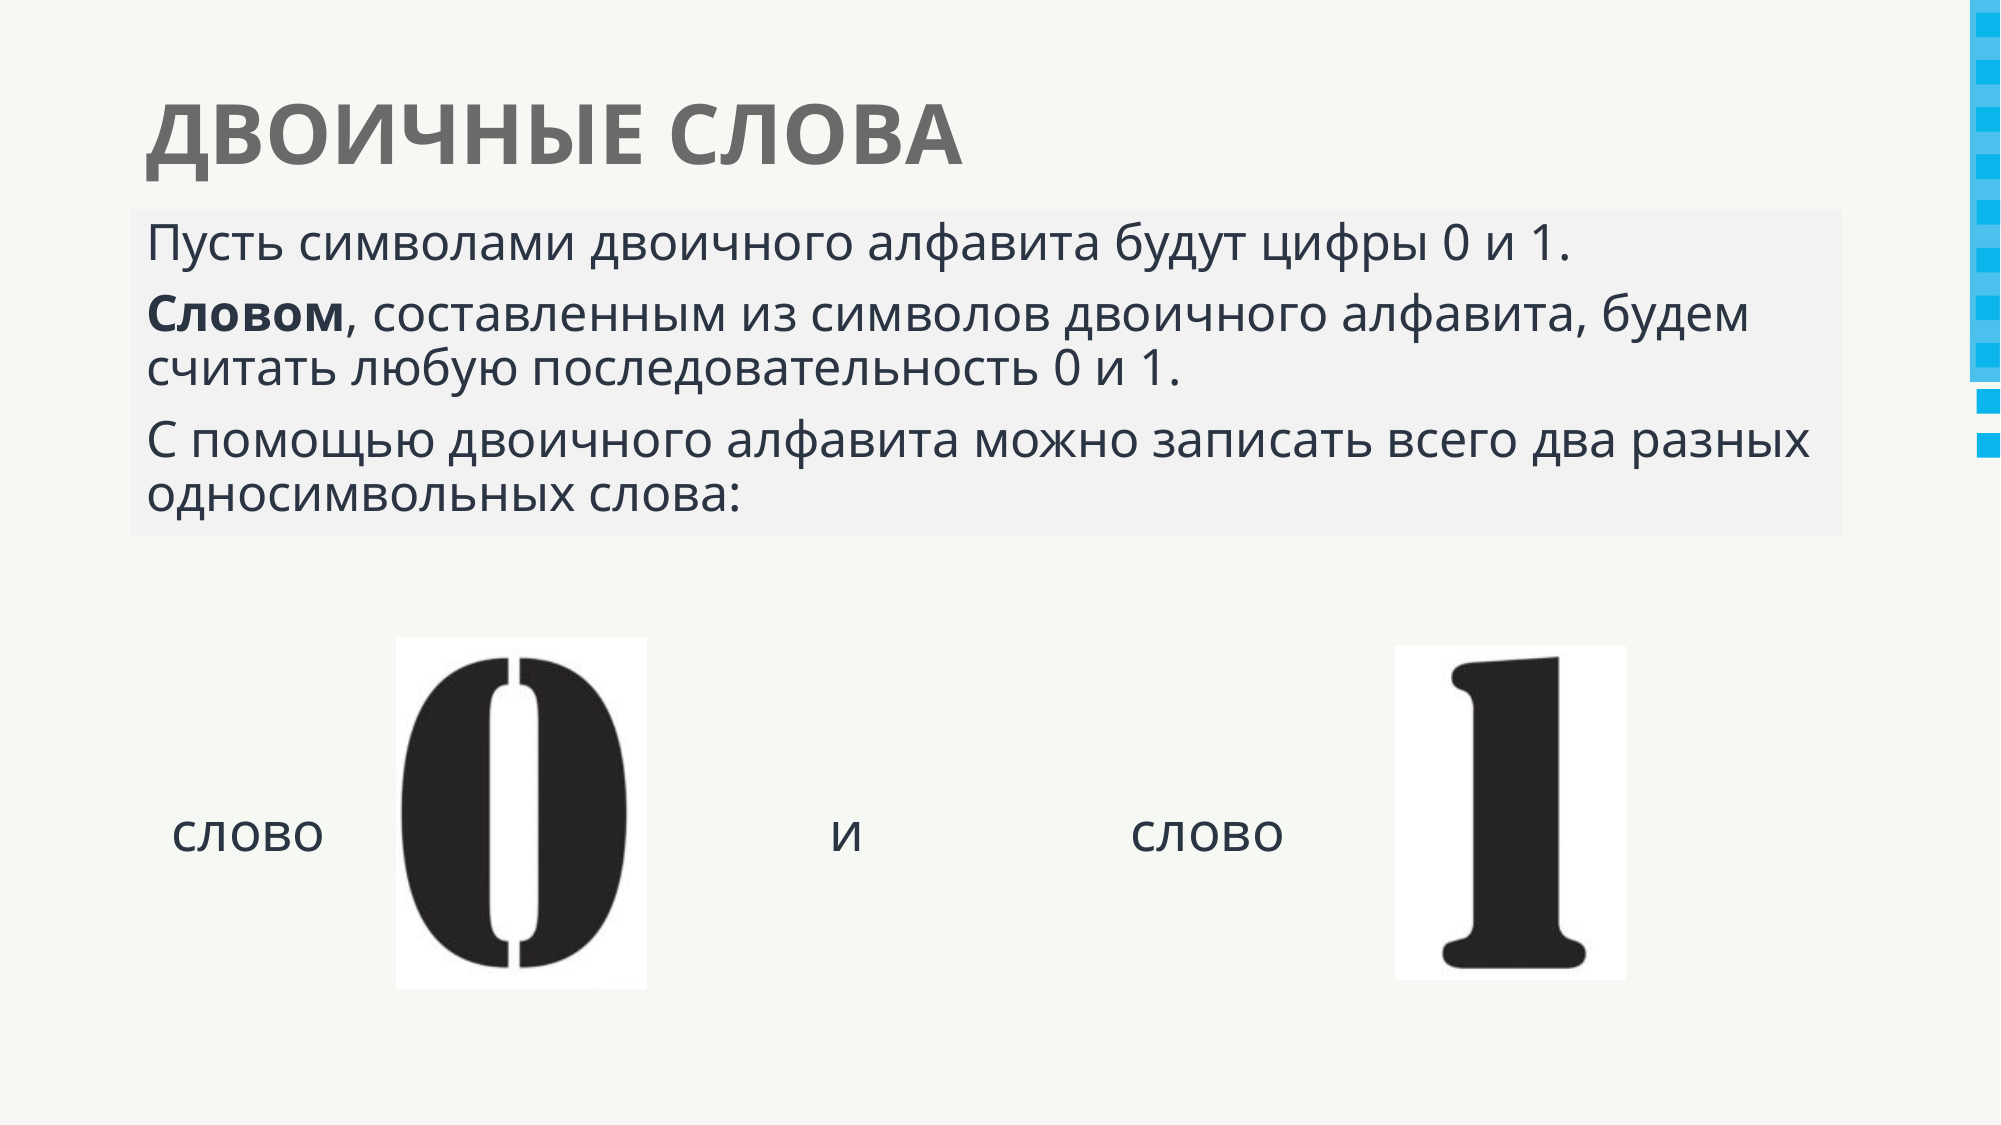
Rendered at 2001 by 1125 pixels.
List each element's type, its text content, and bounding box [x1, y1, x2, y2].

picture [1395, 646, 1626, 790]
picture [396, 637, 647, 790]
title ДВОИЧНЫЕ СЛОВА [131, 29, 1111, 247]
text_box слово и слово [157, 790, 1832, 870]
picture [396, 870, 647, 989]
picture [1395, 870, 1626, 980]
list Пусть символами двоичного алфавита будут цифры 0 и 1. Словом, составленным из символов двоичного алфавита, будем считать любую последовательность 0 и 1. С помощью двоичного алфавита можно записать всего два разных односимвольных слова: [131, 209, 1842, 536]
